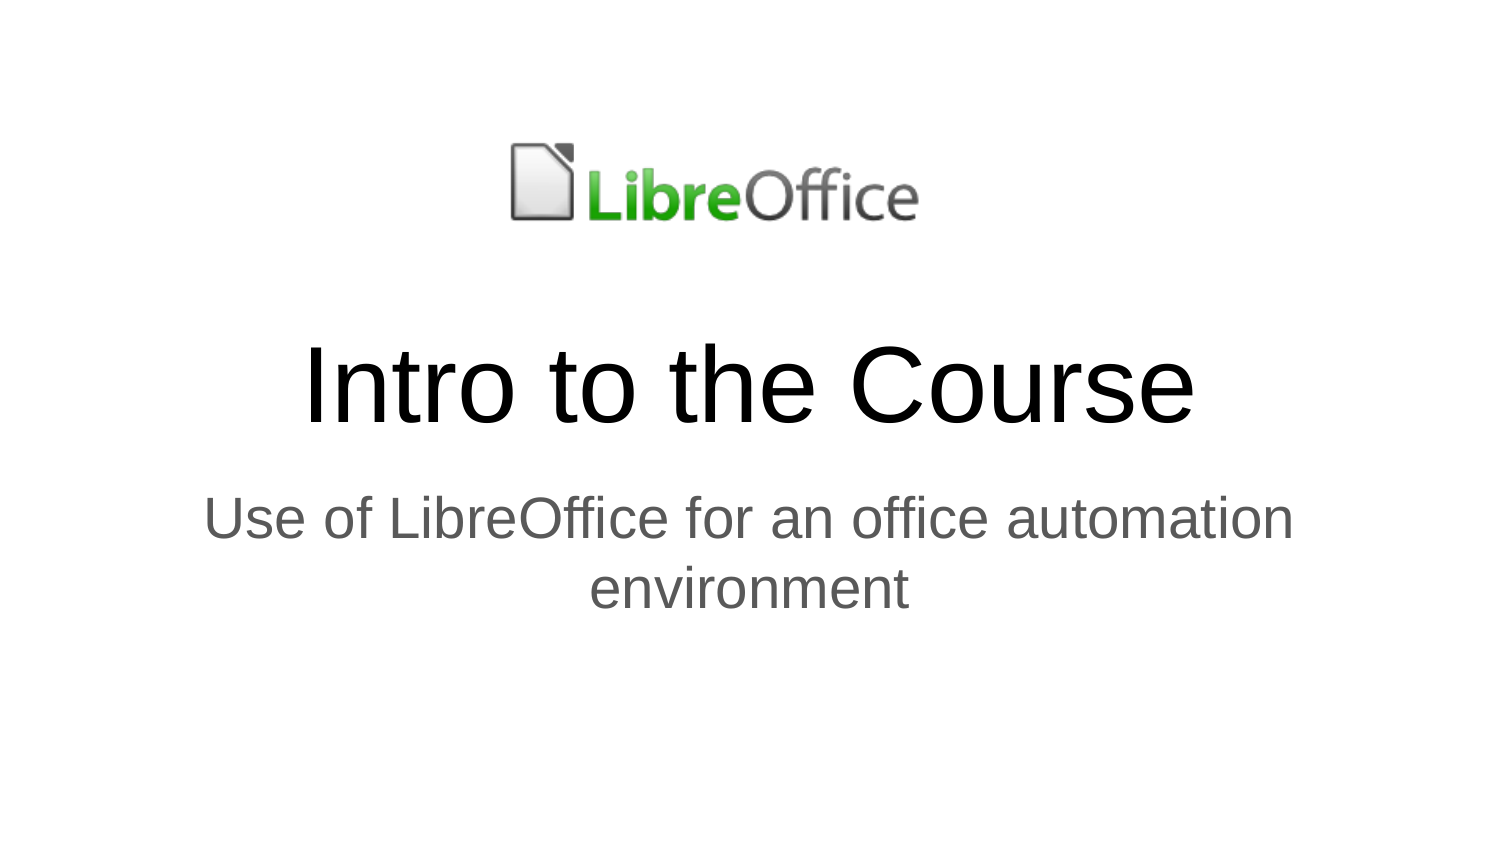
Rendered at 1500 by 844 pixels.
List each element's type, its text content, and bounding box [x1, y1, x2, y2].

subtitle Use of LibreOffice for an office automation environment [51, 464, 1449, 636]
title Intro to the Course [51, 122, 1449, 459]
picture [480, 112, 950, 252]
